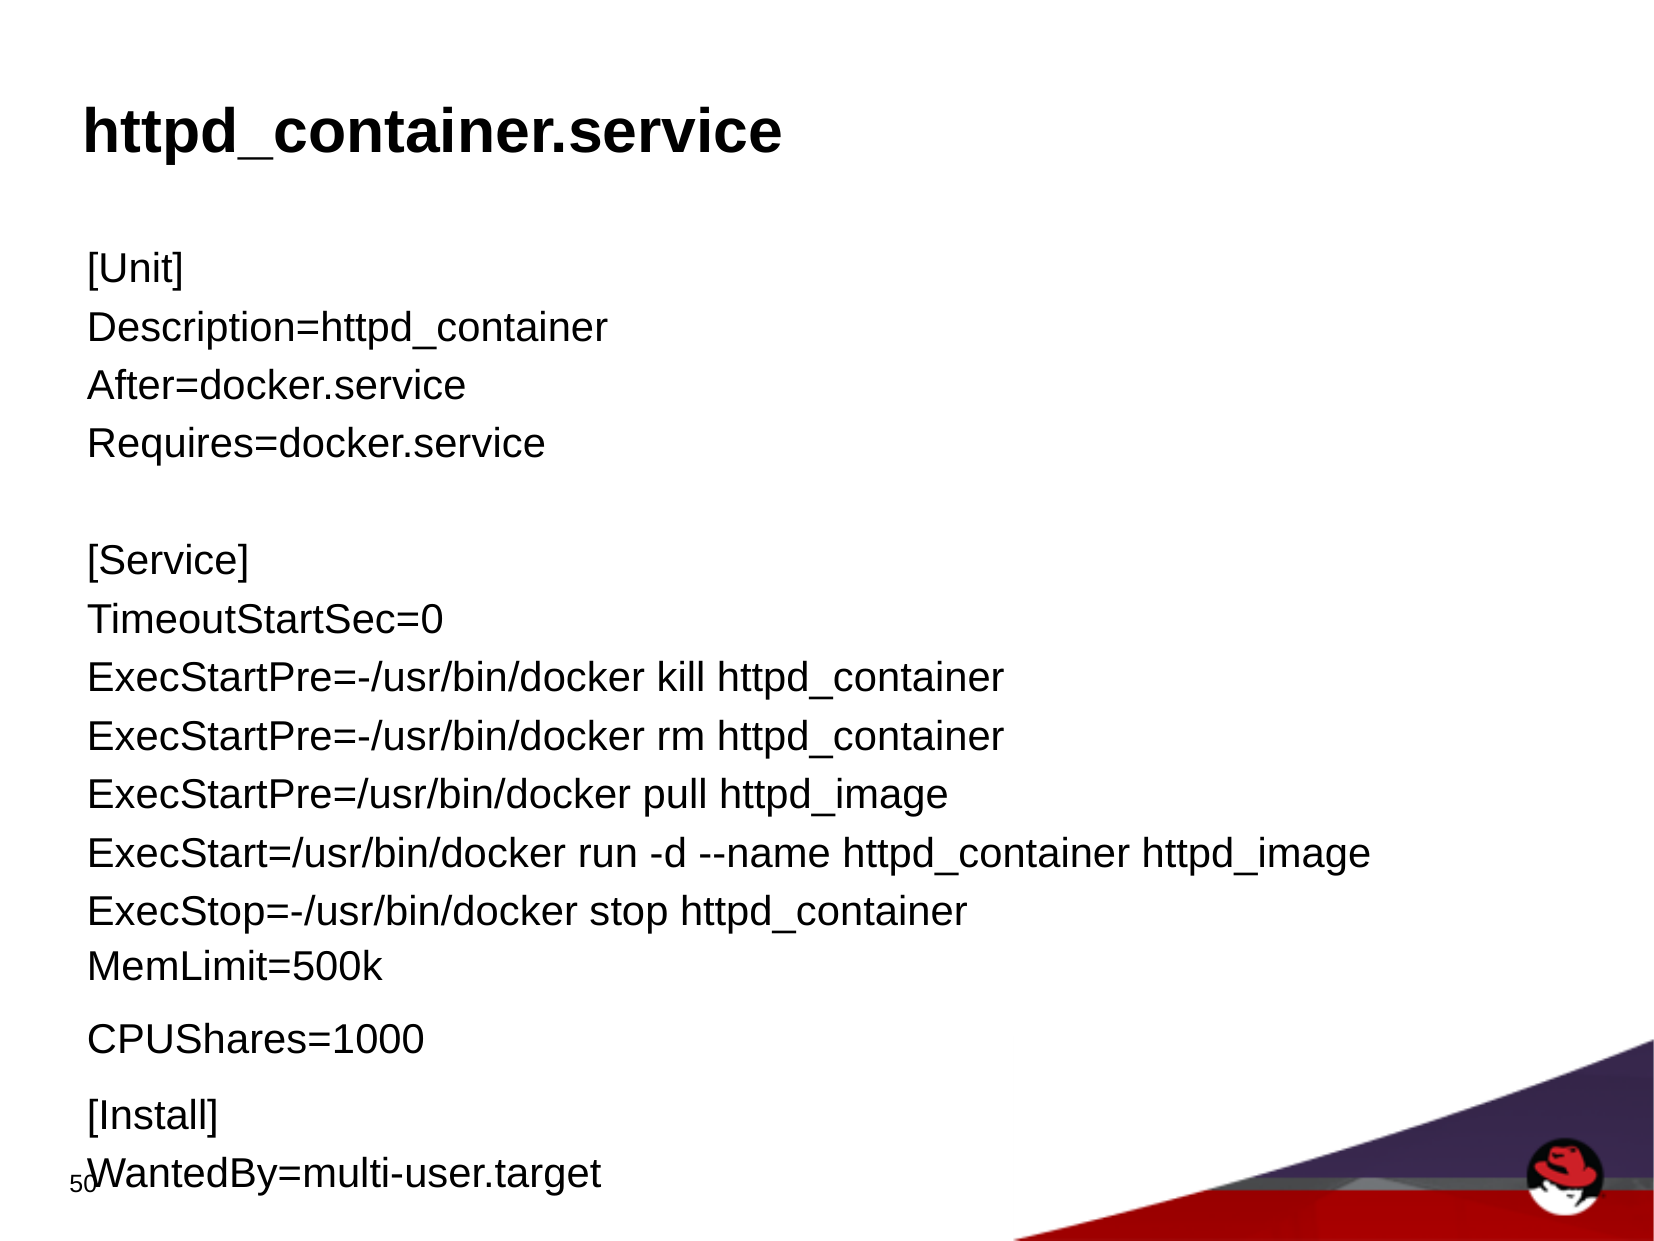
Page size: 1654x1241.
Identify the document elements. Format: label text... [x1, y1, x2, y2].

picture [1012, 1036, 1654, 1241]
text_box [86, 244, 1576, 1039]
title httpd_container.service [82, 37, 1571, 226]
list [Unit] Description=httpd_container After=docker.service Requires=docker.service [Service] TimeoutStartSec=0 ExecStartPre=-/usr/bin/docker kill httpd_container ExecStartPre=-/usr/bin/docker rm httpd_container ExecStartPre=/usr/bin/docker pull httpd_image ExecStart=/usr/bin/docker run -d --name httpd_container httpd_image ExecStop=-/usr/bin/docker stop httpd_container MemLimit=500k CPUShares=1000 [Install] WantedBy=multi-user.target [86, 1039, 1576, 1197]
